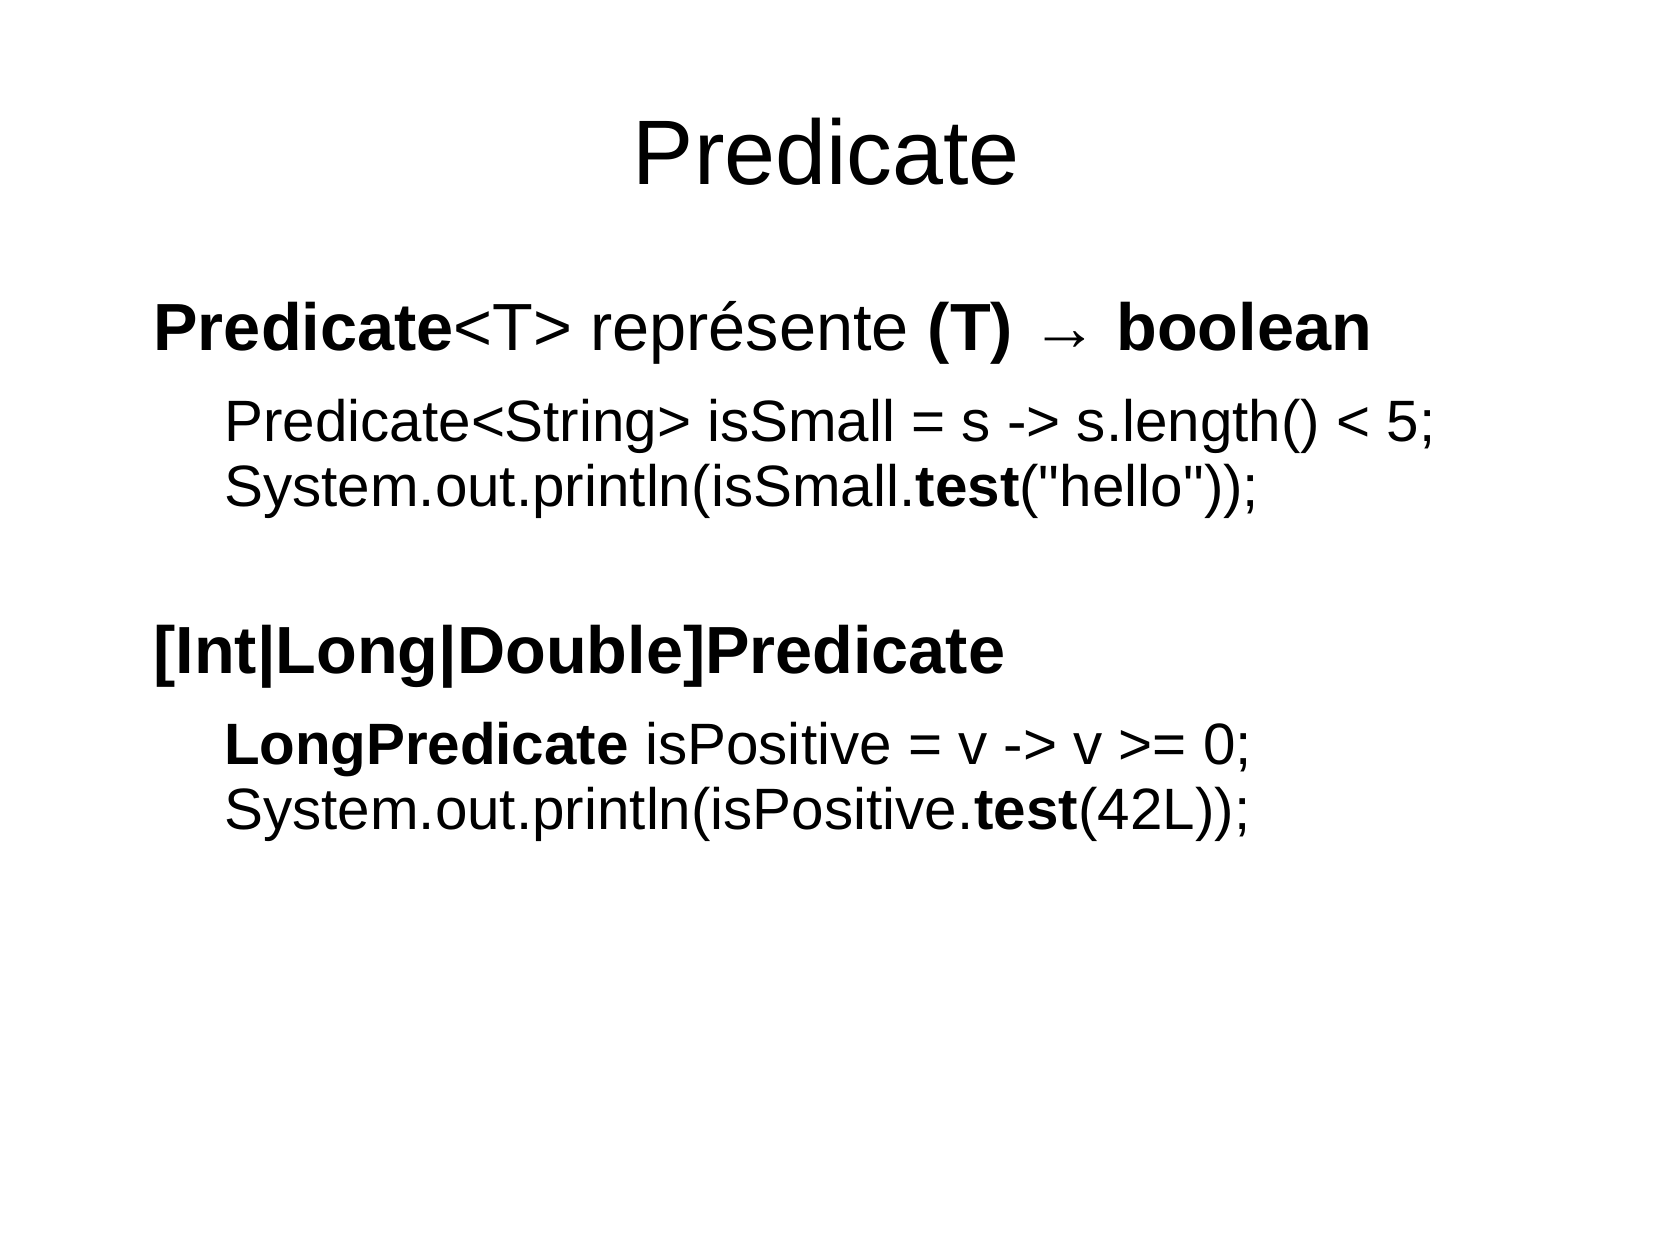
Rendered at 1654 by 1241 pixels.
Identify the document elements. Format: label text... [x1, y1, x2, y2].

title Predicate [82, 49, 1571, 257]
list Predicate<T> représente (T) → boolean Predicate<String> isSmall = s -> s.length() < 5; System.out.println(isSmall.test("hello")); [Int|Long|Double]Predicate LongPredicate isPositive = v -> v >= 0; System.out.println(isPositive.test(42L)); [82, 290, 1571, 1126]
